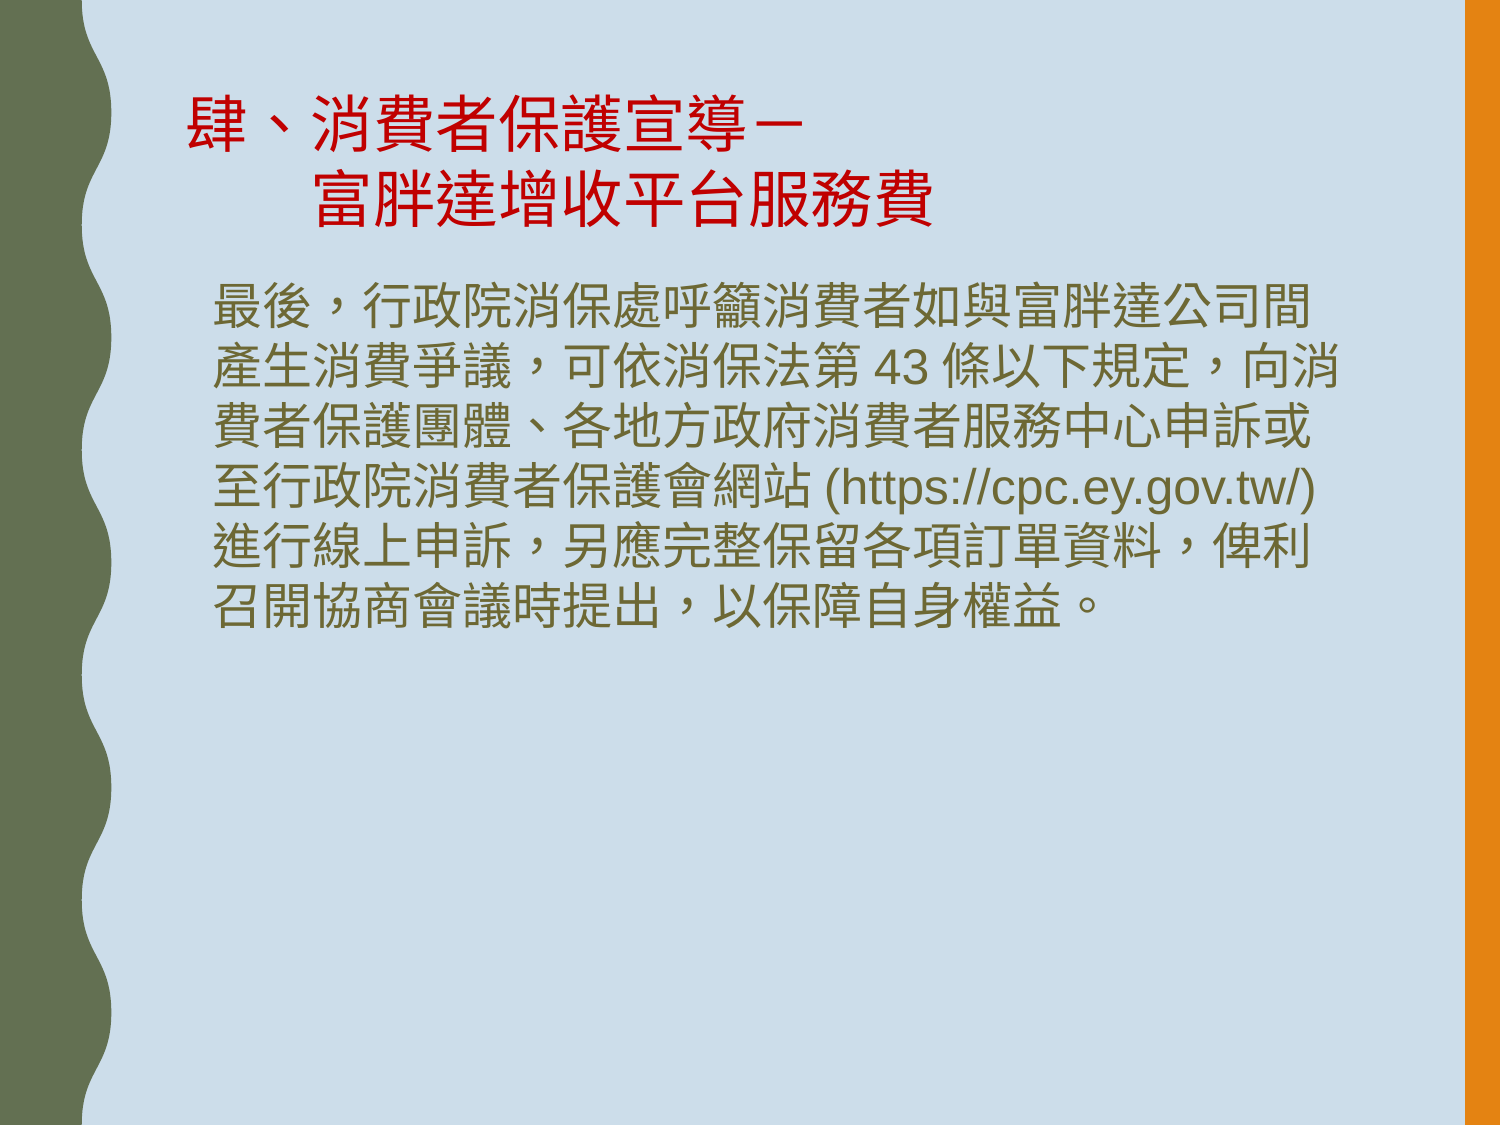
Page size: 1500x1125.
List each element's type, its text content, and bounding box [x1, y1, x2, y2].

text_box 肆、消費者保護宣導－ 富胖達增收平台服務費 [171, 78, 1483, 243]
text_box 最後，行政院消保處呼籲消費者如與富胖達公司間產生消費爭議，可依消保法第43條以下規定，向消費者保護團體、各地方政府消費者服務中心申訴或至行政院消費者保護會網站(https://cpc.ey.gov.tw/)進行線上申訴，另應完整保留各項訂單資料，俾利召開協商會議時提出，以保障自身權益。 [197, 267, 1376, 642]
